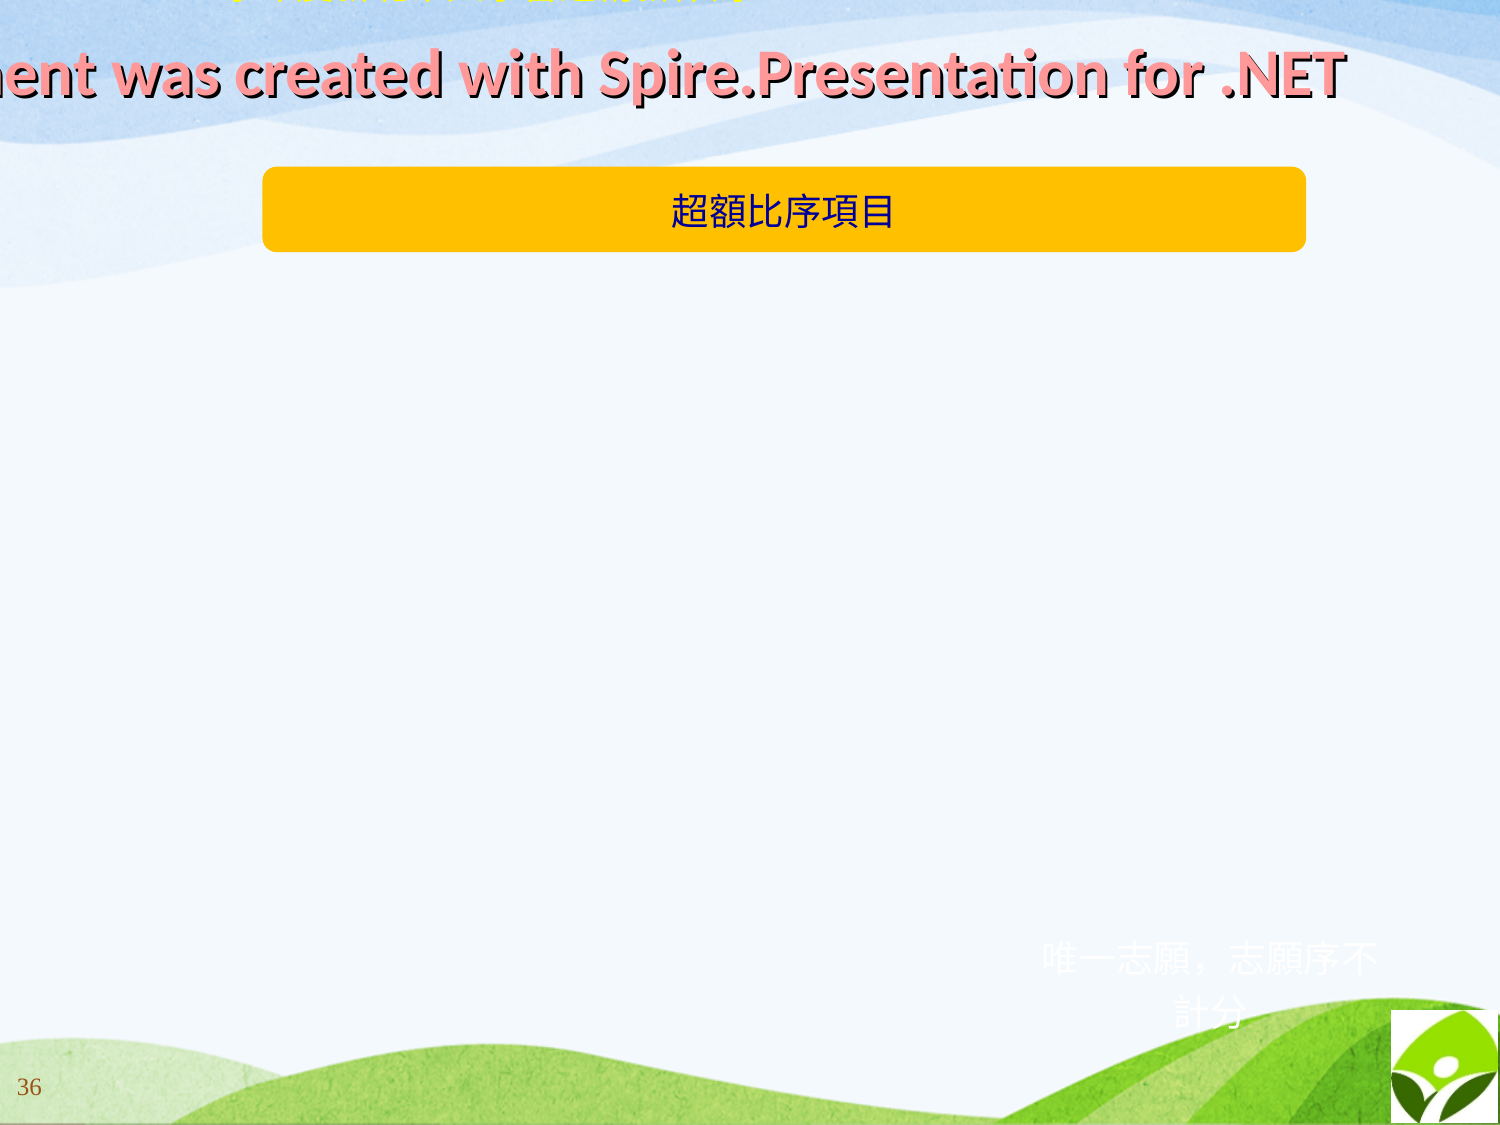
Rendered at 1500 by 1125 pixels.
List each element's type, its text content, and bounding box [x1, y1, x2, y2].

text_box 超額比序項目 [262, 166, 1307, 253]
text_box 36 [2, 1068, 96, 1107]
picture [0, 0, 1500, 1125]
